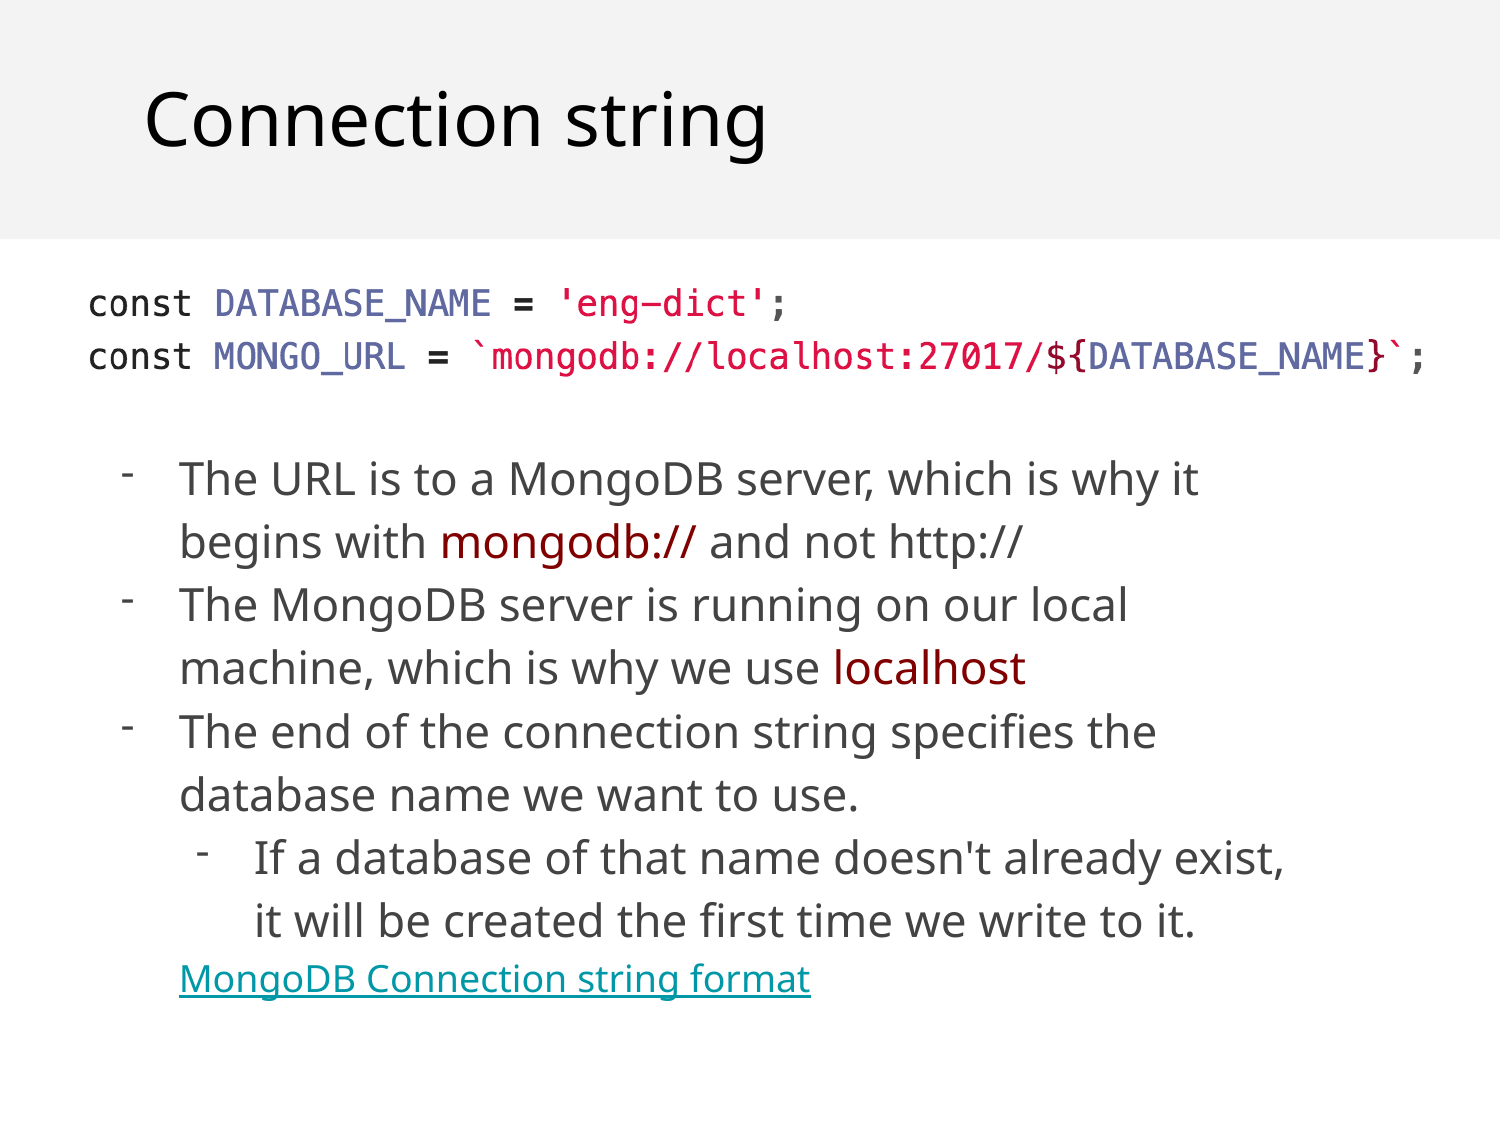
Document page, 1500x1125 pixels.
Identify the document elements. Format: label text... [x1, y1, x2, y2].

title Connection string [128, 56, 1372, 183]
picture [56, 266, 1444, 392]
list The URL is to a MongoDB server, which is why it begins with mongodb:// and not http:// The MongoDB server is running on our local machine, which is why we use localhost The end of the connection string specifies the database name we want to use. If a database of that name doesn't already exist, it will be created the first time we write to it. MongoDB Connection string format [88, 426, 1332, 1125]
